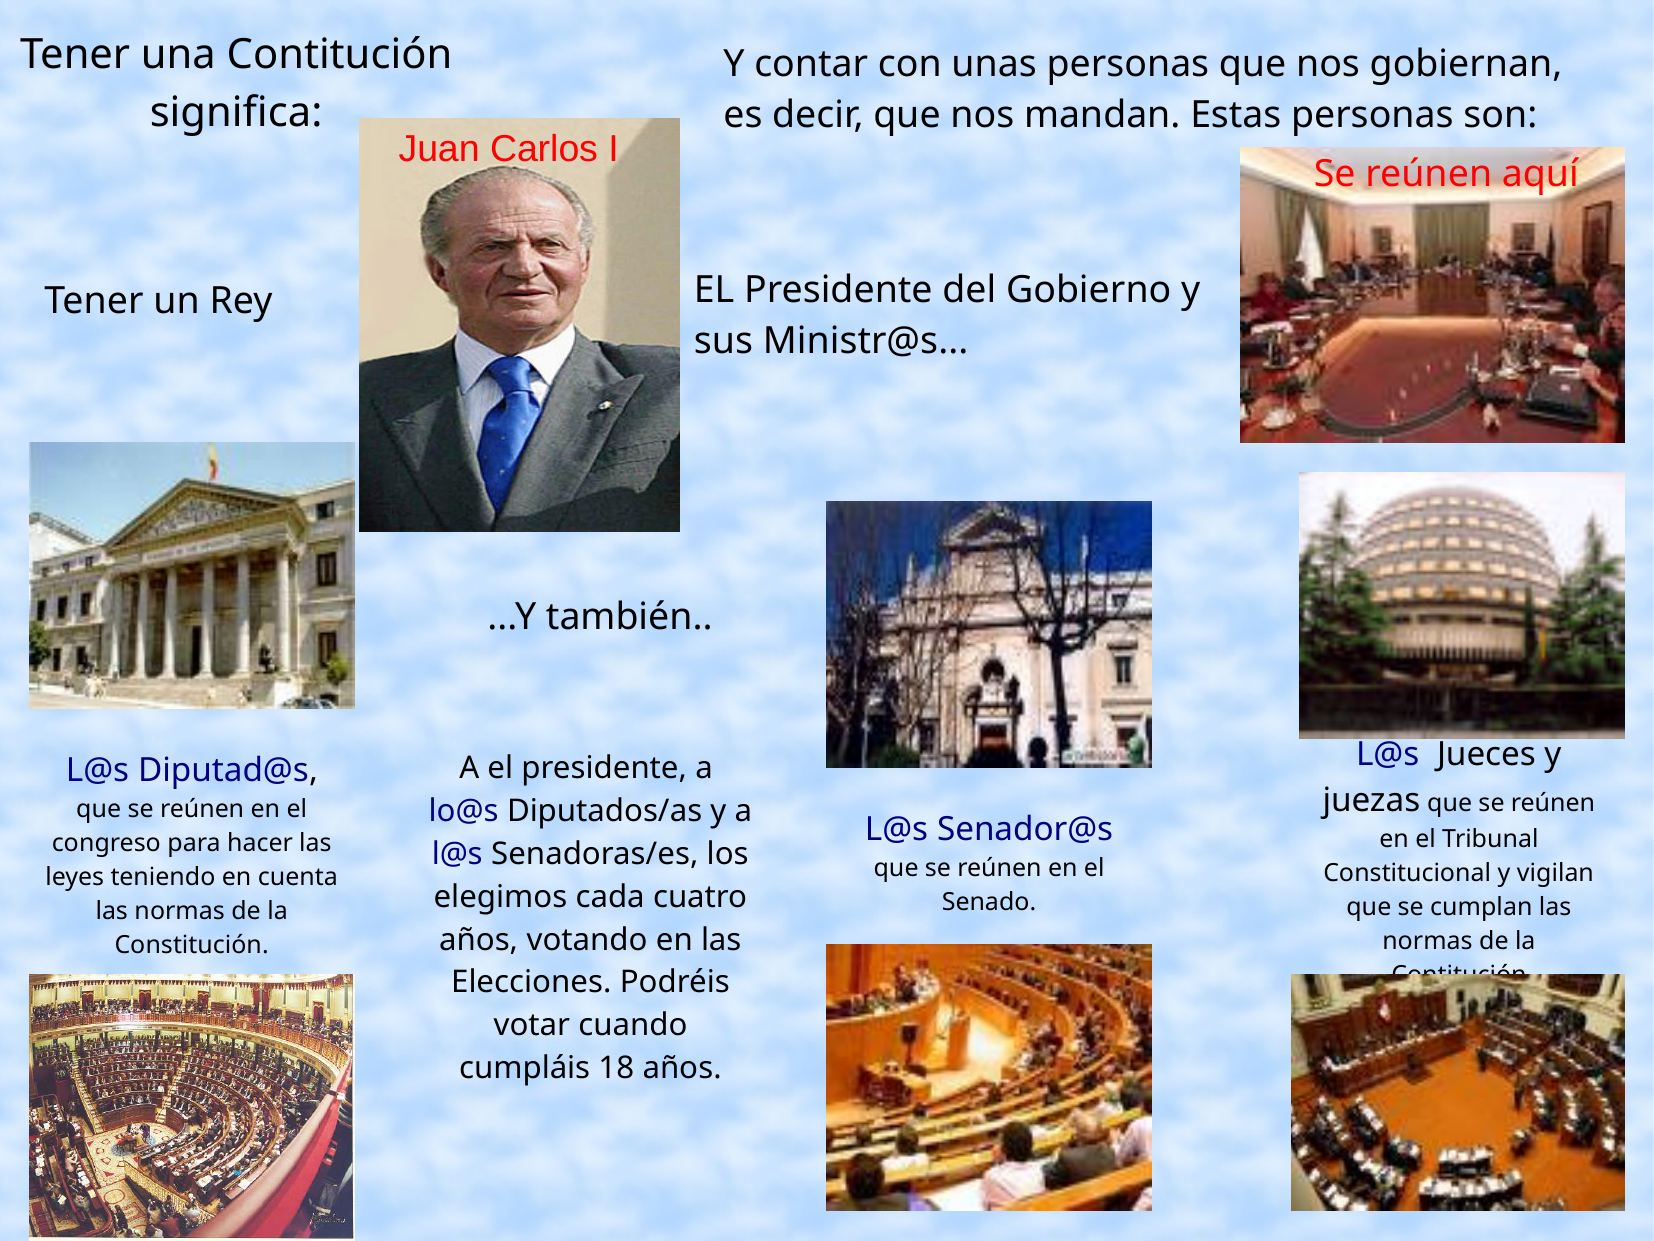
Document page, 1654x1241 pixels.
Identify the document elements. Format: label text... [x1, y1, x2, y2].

picture [0, 0, 1654, 1241]
text_box L@s Diputad@s, que se reúnen en el congreso para hacer las leyes teniendo en cuenta las normas de la Constitución. [29, 738, 355, 974]
text_box Tener un Rey [29, 265, 325, 333]
text_box L@s Jueces y juezas que se reúnen en el Tribunal Constitucional y vigilan que se cumplan las normas de la Contitución [1296, 722, 1622, 970]
text_box A el presidente, a lo@s Diputados/as y a l@s Senadoras/es, los elegimos cada cuatro años, votando en las Elecciones. Podréis votar cuando cumpláis 18 años. [413, 738, 768, 1102]
text_box ...Y también.. [472, 582, 768, 650]
text_box Y contar con unas personas que nos gobiernan, es decir, que nos mandan. Estas personas son: [708, 29, 1625, 149]
text_box Se reúnen aquí [1299, 139, 1654, 207]
text_box Juan Carlos I [383, 120, 650, 178]
text_box L@s Senador@s que se reúnen en el Senado. [826, 797, 1152, 929]
text_box Tener una Contitución significa: [0, 16, 473, 149]
text_box EL Presidente del Gobierno y sus Ministr@s... [680, 255, 1240, 375]
